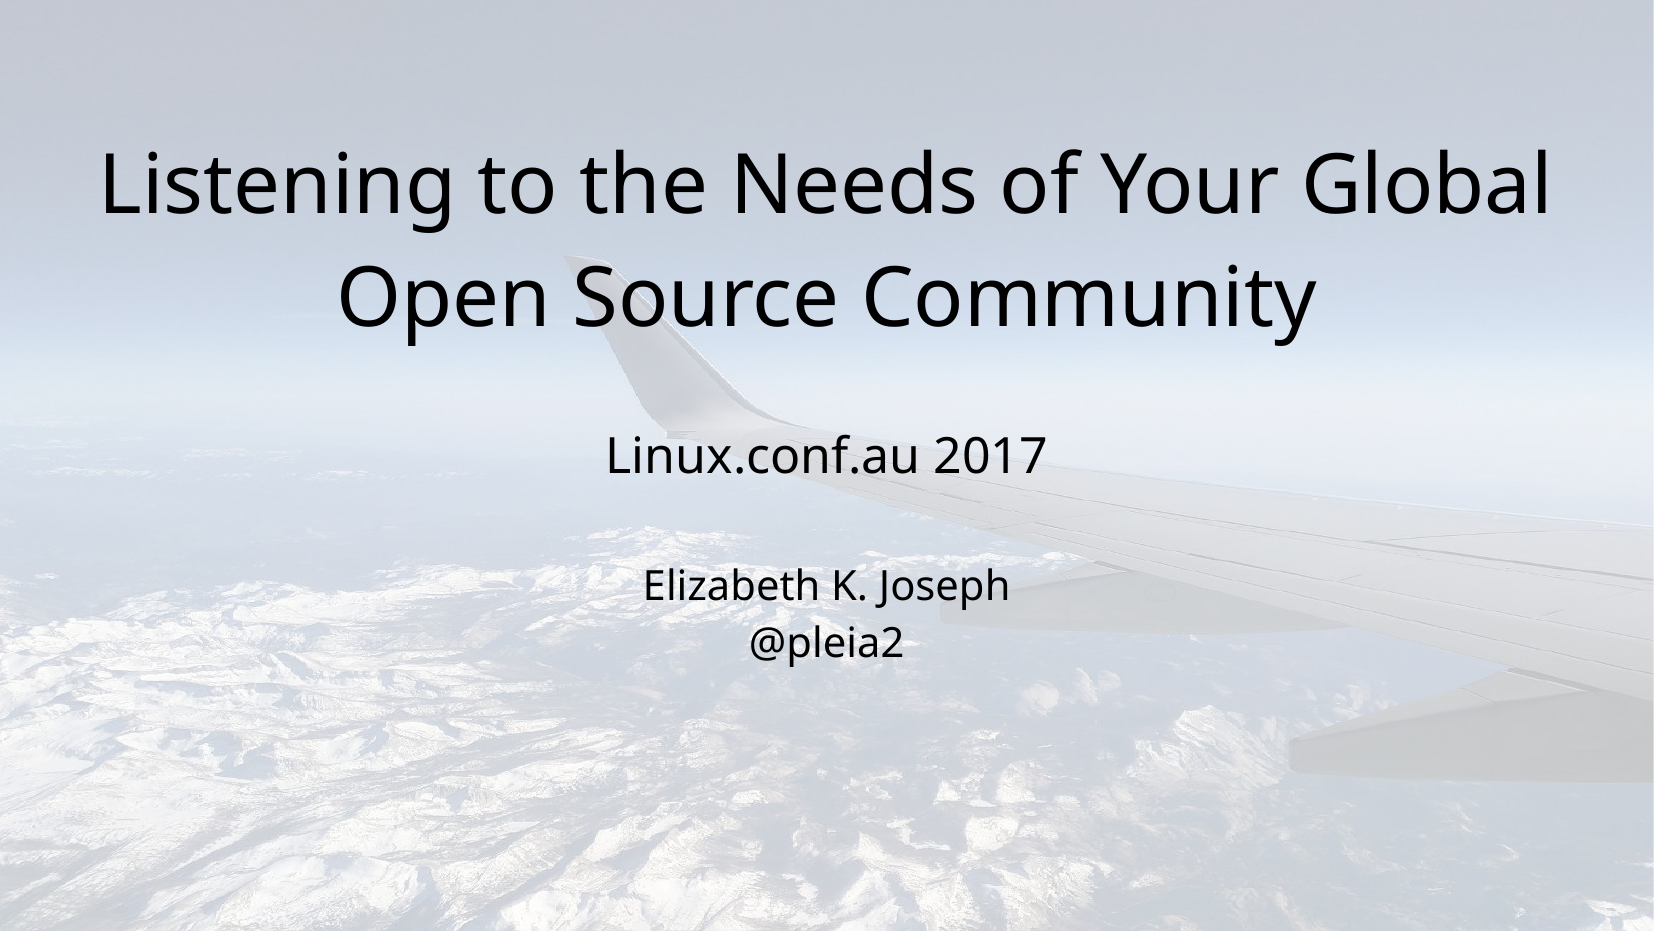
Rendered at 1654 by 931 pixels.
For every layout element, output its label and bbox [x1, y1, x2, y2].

picture [0, 0, 1654, 931]
text_box [82, 37, 1571, 758]
